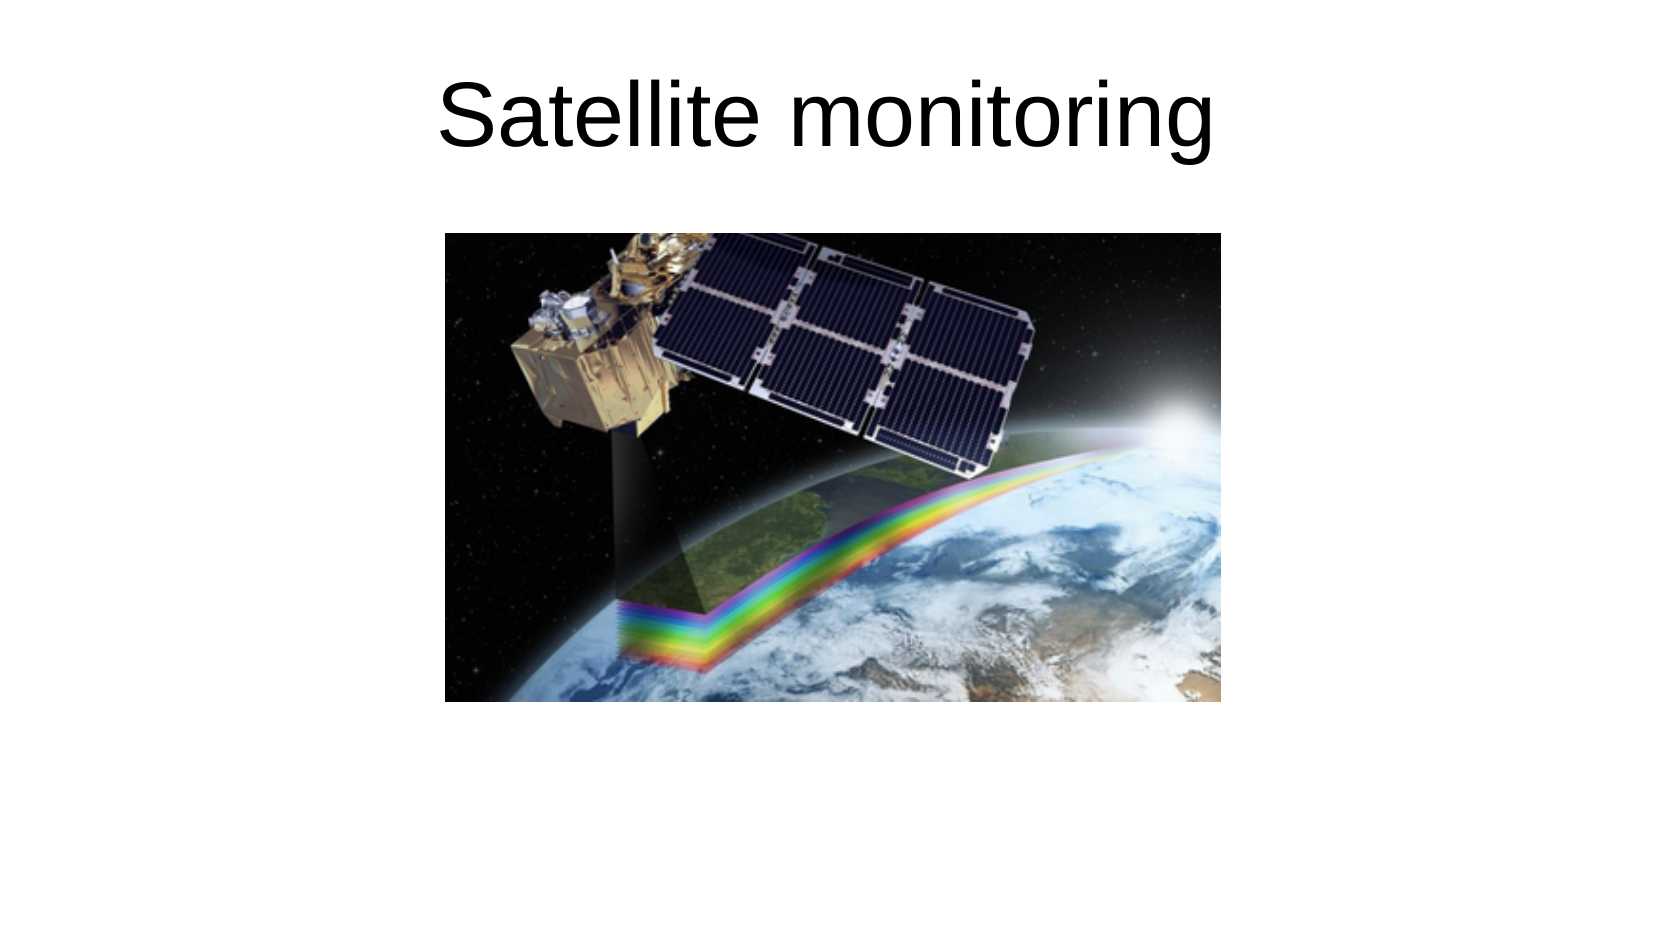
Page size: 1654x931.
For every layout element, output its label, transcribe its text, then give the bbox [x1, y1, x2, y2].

picture [445, 233, 1221, 703]
title Satellite monitoring [82, 37, 1571, 193]
